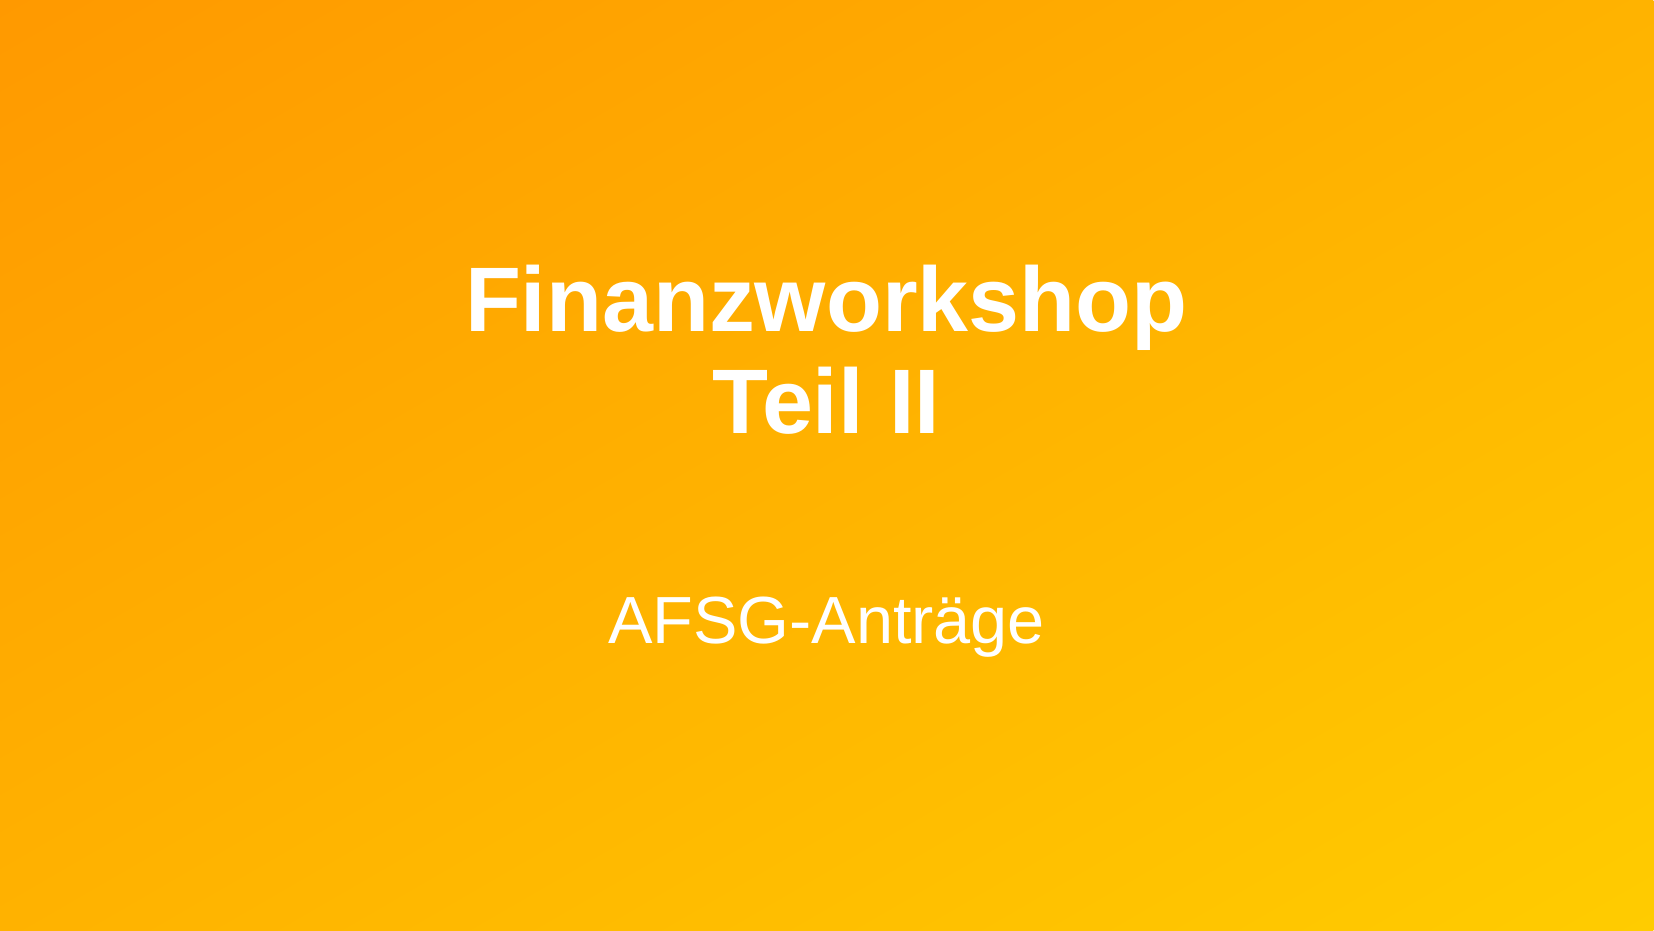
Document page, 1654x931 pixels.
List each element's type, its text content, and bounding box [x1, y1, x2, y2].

subtitle AFSG-Anträge [82, 484, 1571, 758]
title Finanzworkshop Teil II [82, 248, 1571, 454]
